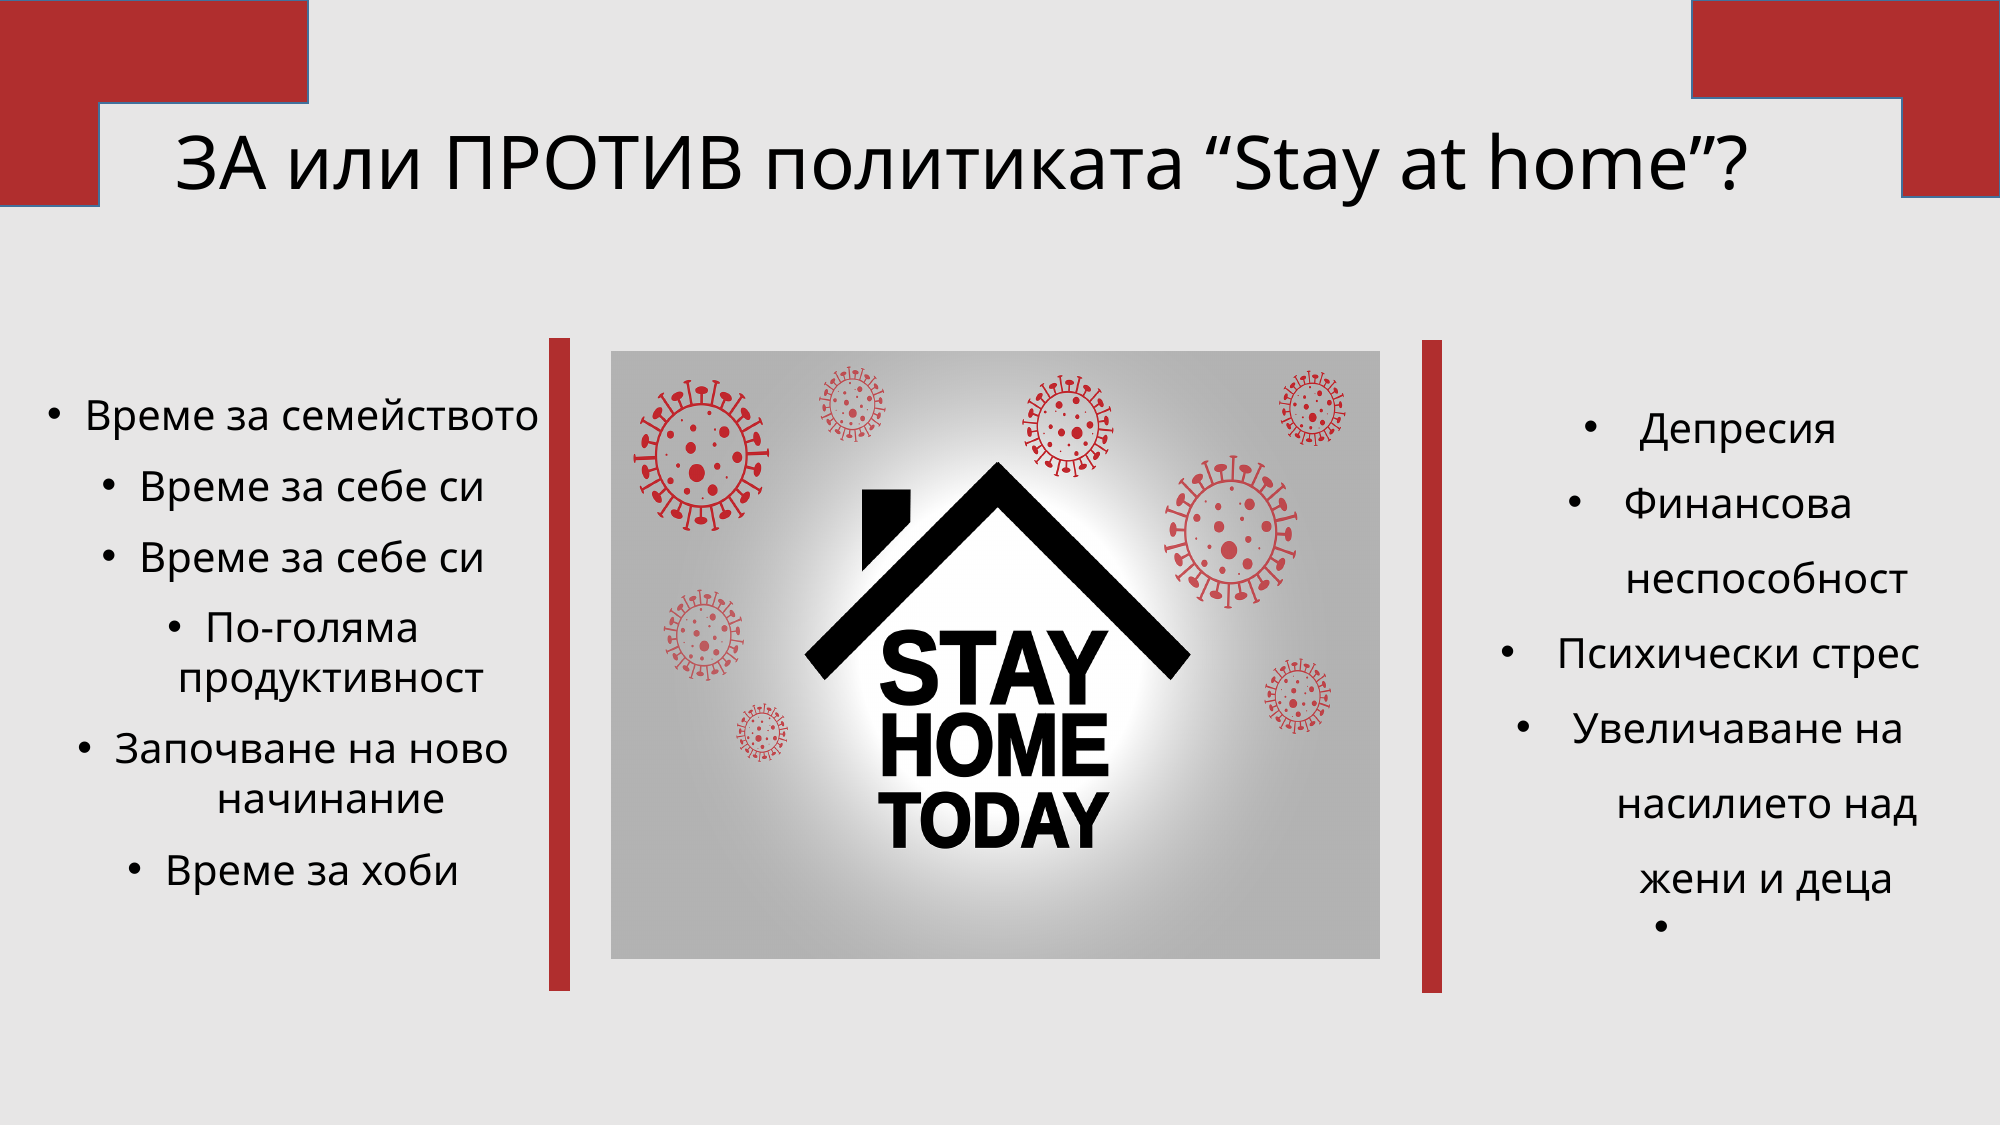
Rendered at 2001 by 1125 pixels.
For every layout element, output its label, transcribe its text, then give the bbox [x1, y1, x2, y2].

list Време за семейството Време за себе си Време за себе си По-голяма продуктивност Започване на ново начинание Време за хоби [31, 380, 556, 1012]
picture [611, 351, 1380, 959]
text_box Депресия Финансова неспособност Психически стрес Увеличаване на насилието над жени и деца [1431, 369, 1989, 965]
text_box [550, 339, 569, 990]
text_box [1423, 342, 1441, 992]
text_box [0, 0, 308, 206]
text_box [1691, 0, 2000, 197]
title ЗА или ПРОТИВ политиката “Stay at home”? [121, 102, 1847, 327]
